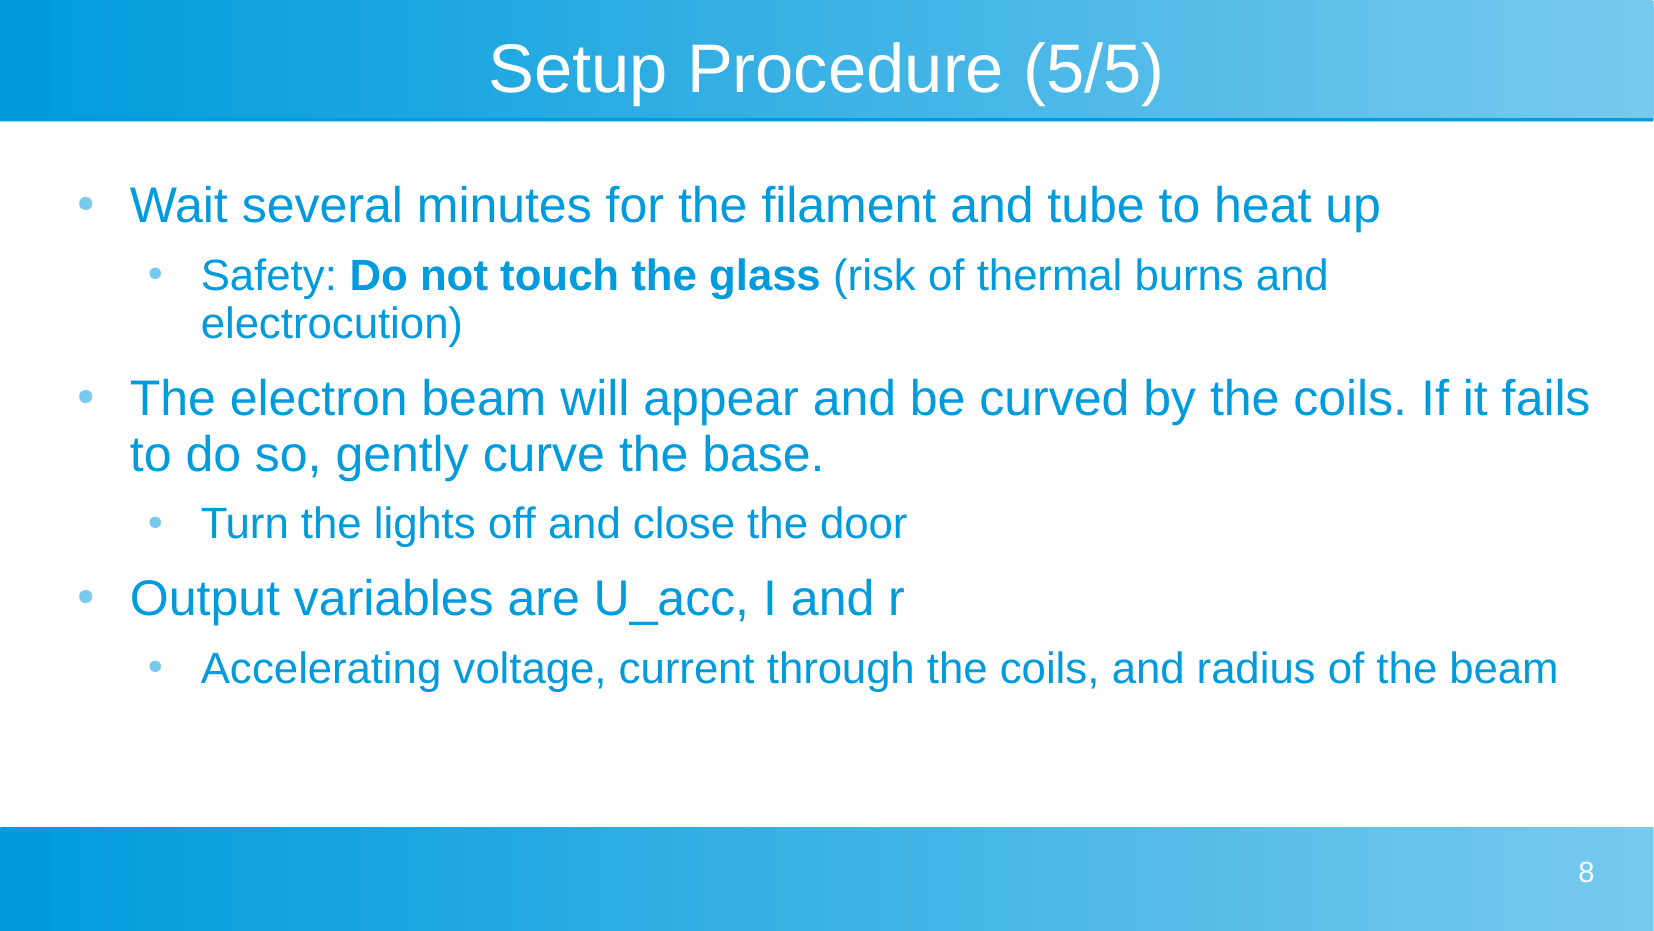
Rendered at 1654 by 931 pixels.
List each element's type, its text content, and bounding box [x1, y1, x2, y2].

title Setup Procedure (5/5) [59, 29, 1595, 108]
list Wait several minutes for the filament and tube to heat up Safety: Do not touch the glass (risk of thermal burns and electrocution) The electron beam will appear and be curved by the coils. If it fails to do so, gently curve the base. Turn the lights off and close the door Output variables are U_acc, I and r Accelerating voltage, current through the coils, and radius of the beam [59, 177, 1595, 768]
